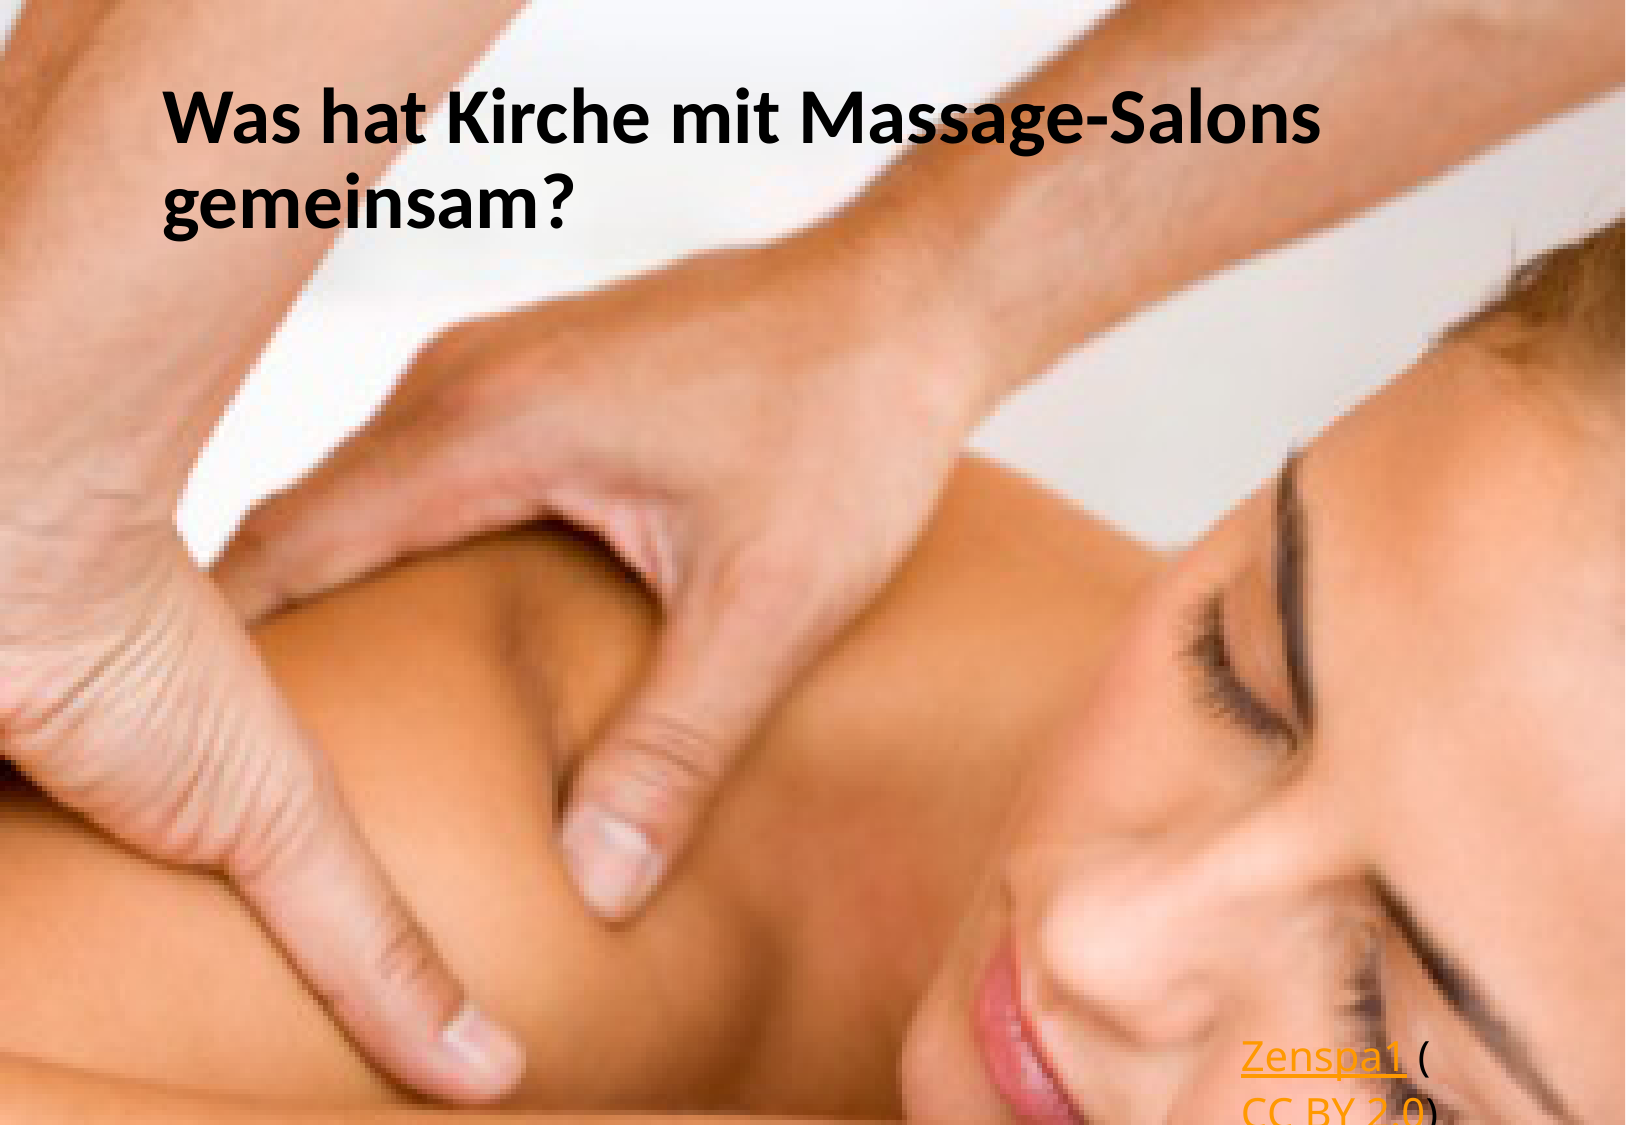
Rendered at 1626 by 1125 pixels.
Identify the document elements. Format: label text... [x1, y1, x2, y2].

title Was hat Kirche mit Massage-Salons gemeinsam? [162, 74, 1461, 175]
text_box Zenspa1 (CC BY 2.0) [1226, 1021, 1626, 1125]
picture [0, 0, 1626, 1125]
